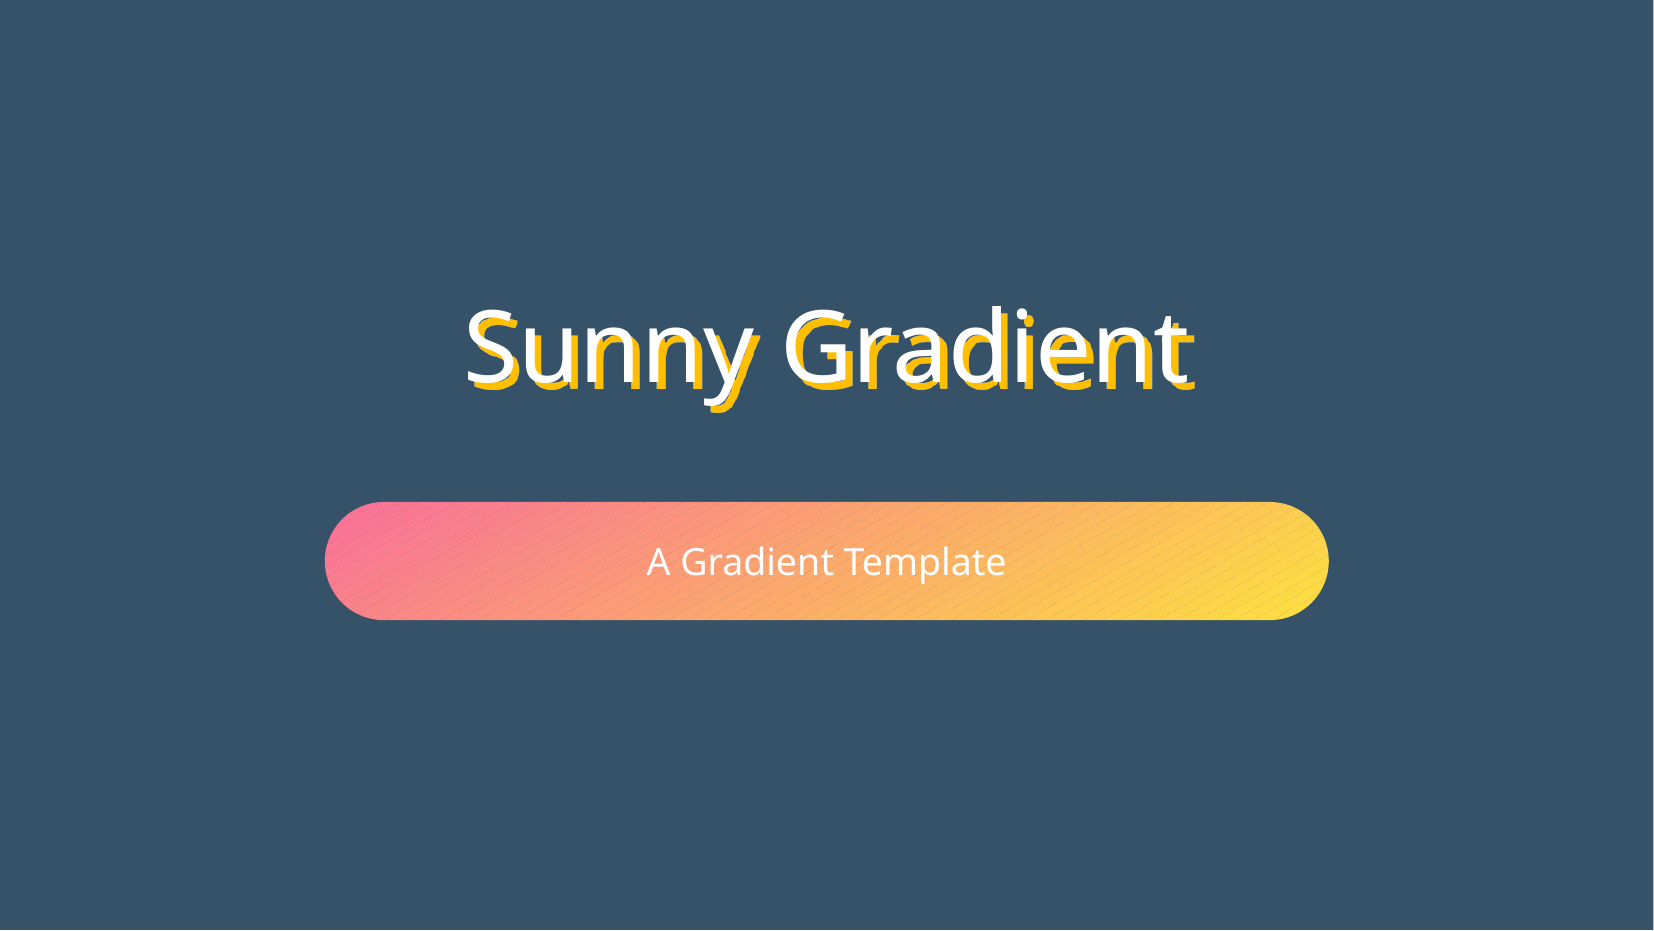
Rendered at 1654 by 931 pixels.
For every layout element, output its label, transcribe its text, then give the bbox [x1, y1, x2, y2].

text_box A Gradient Template [324, 501, 1329, 621]
title Sunny Gradient [82, 214, 1571, 473]
